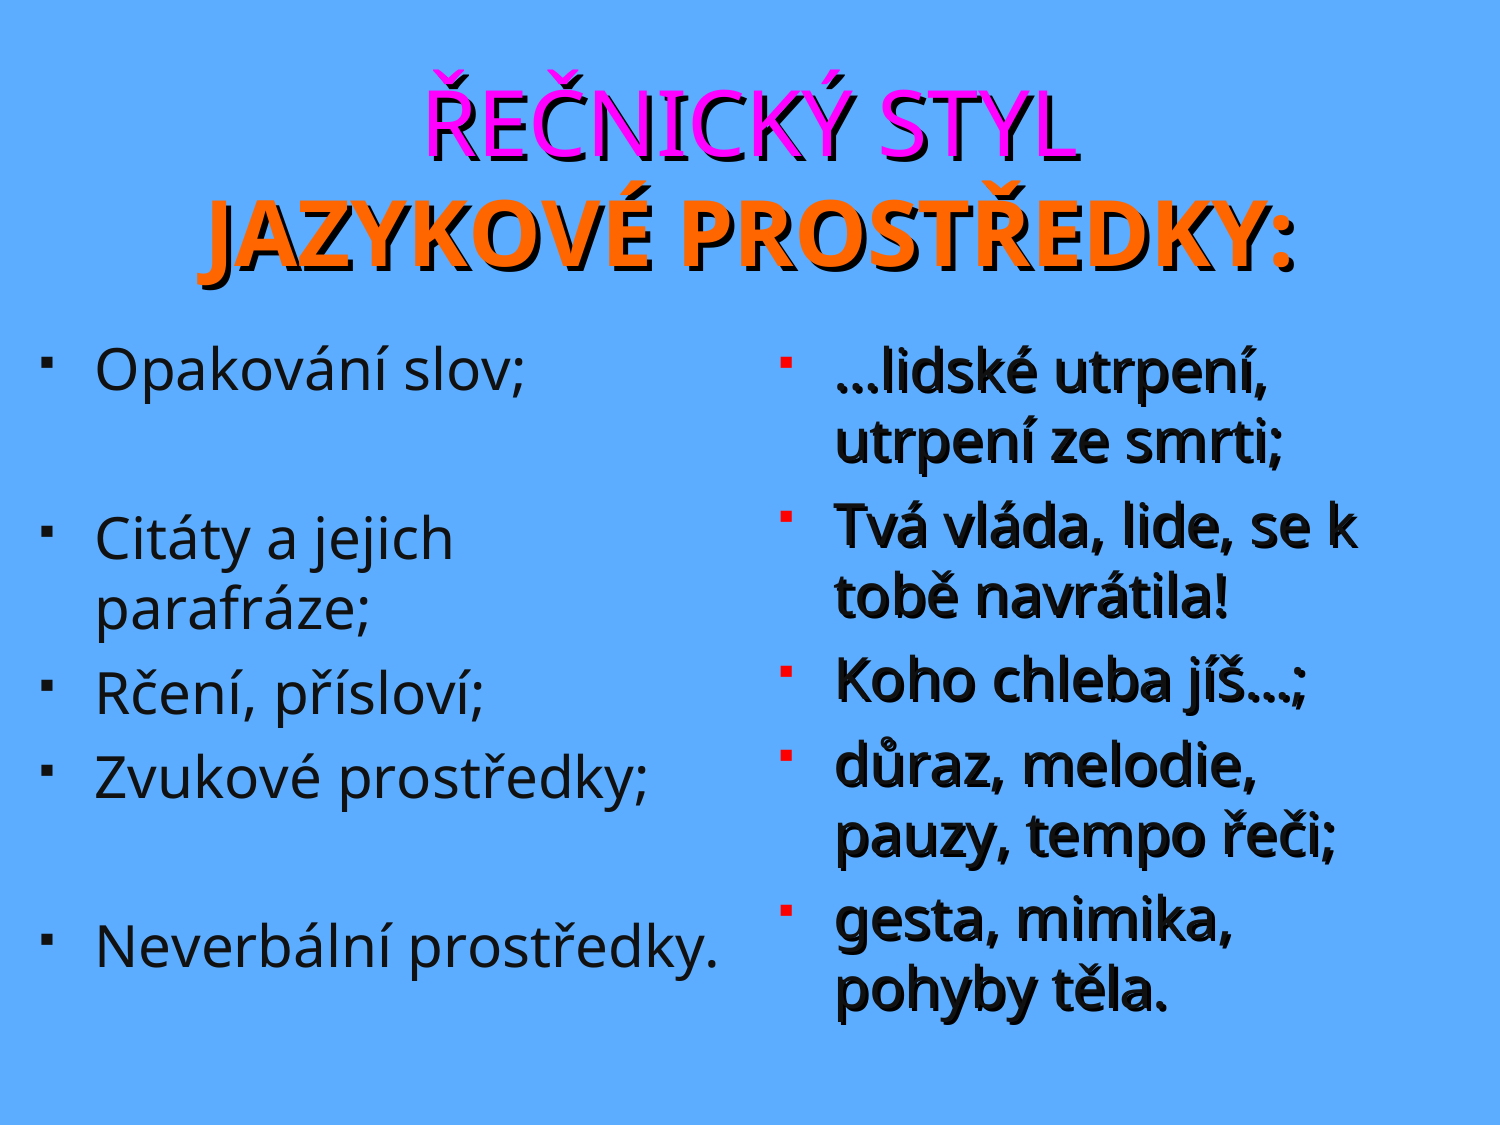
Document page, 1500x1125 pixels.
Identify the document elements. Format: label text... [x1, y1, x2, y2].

title ŘEČNICKÝ STYL JAZYKOVÉ PROSTŘEDKY: [75, 57, 1426, 293]
list Opakování slov; Citáty a jejich parafráze; Rčení, přísloví; Zvukové prostředky; Neverbální prostředky. [23, 324, 738, 1067]
list …lidské utrpení, utrpení ze smrti; Tvá vláda, lide, se k tobě navrátila! Koho chleba jíš…; důraz, melodie, pauzy, tempo řeči; gesta, mimika, pohyby těla. [762, 324, 1426, 1067]
